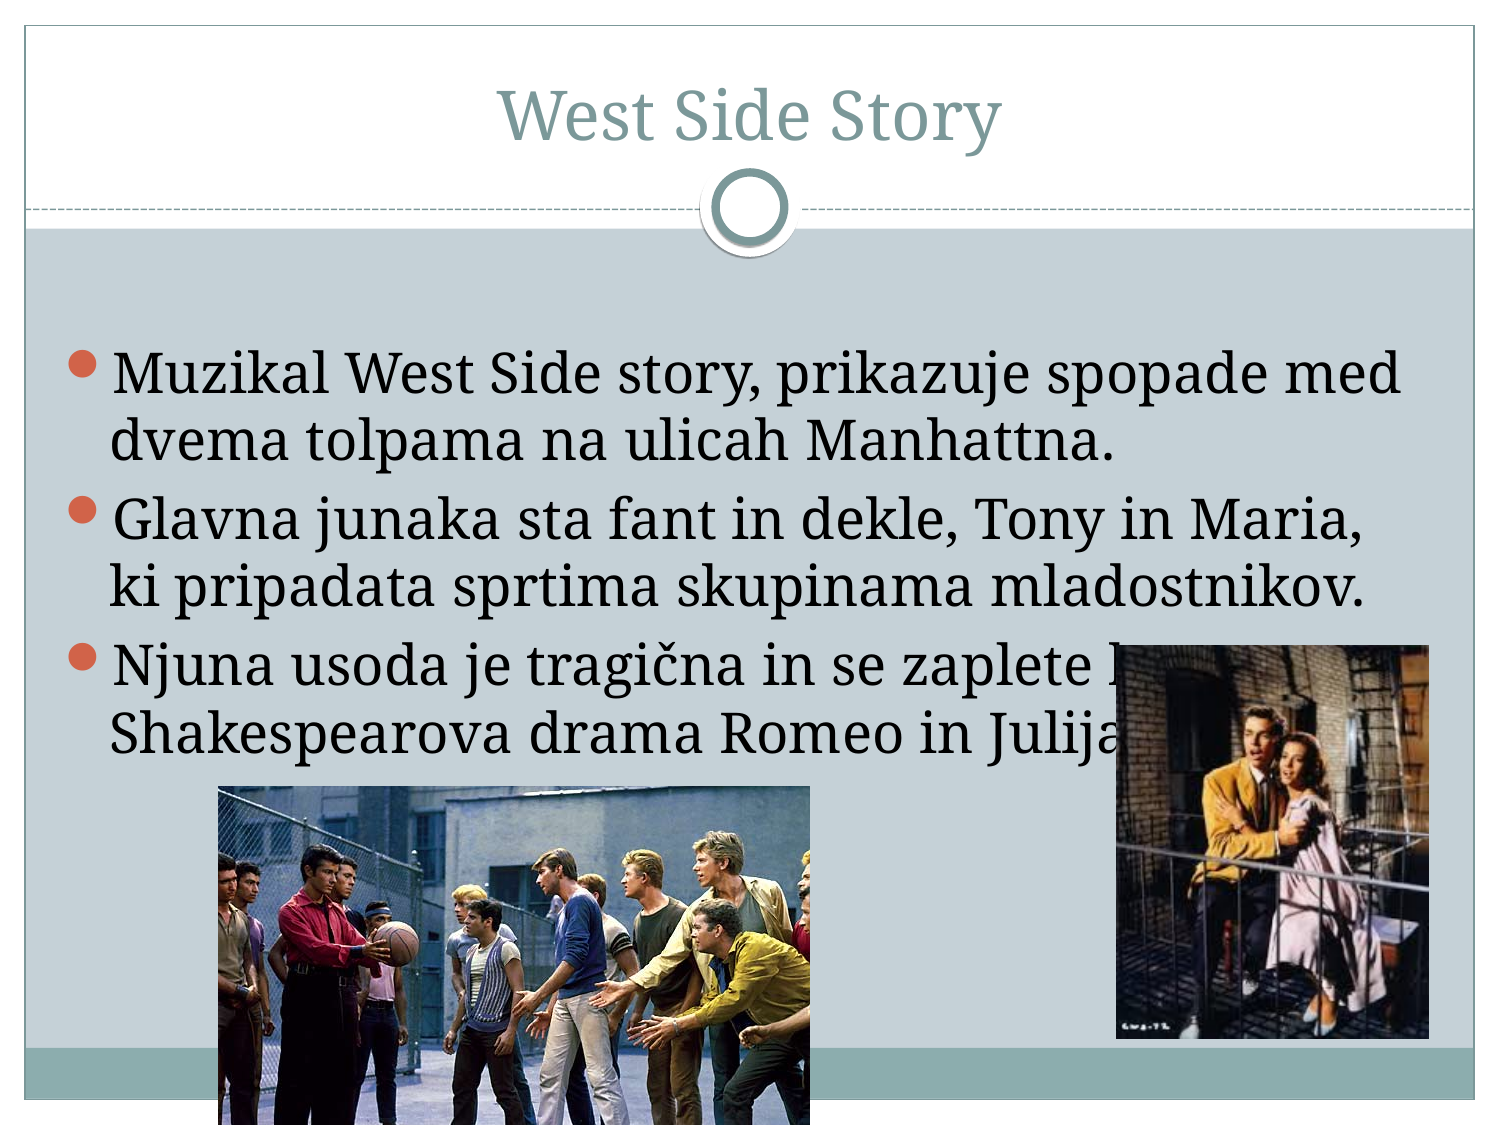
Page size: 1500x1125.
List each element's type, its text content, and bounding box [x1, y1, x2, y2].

picture [218, 786, 810, 1125]
title West Side Story [49, 37, 1450, 162]
picture [1116, 645, 1429, 1040]
list Muzikal West Side story, prikazuje spopade med dvema tolpama na ulicah Manhattna. Glavna junaka sta fant in dekle, Tony in Maria, ki pripadata sprtima skupinama mladostnikov. Njuna usoda je tragična in se zaplete ko Shakespearova drama Romeo in Julija. [49, 250, 1445, 1001]
